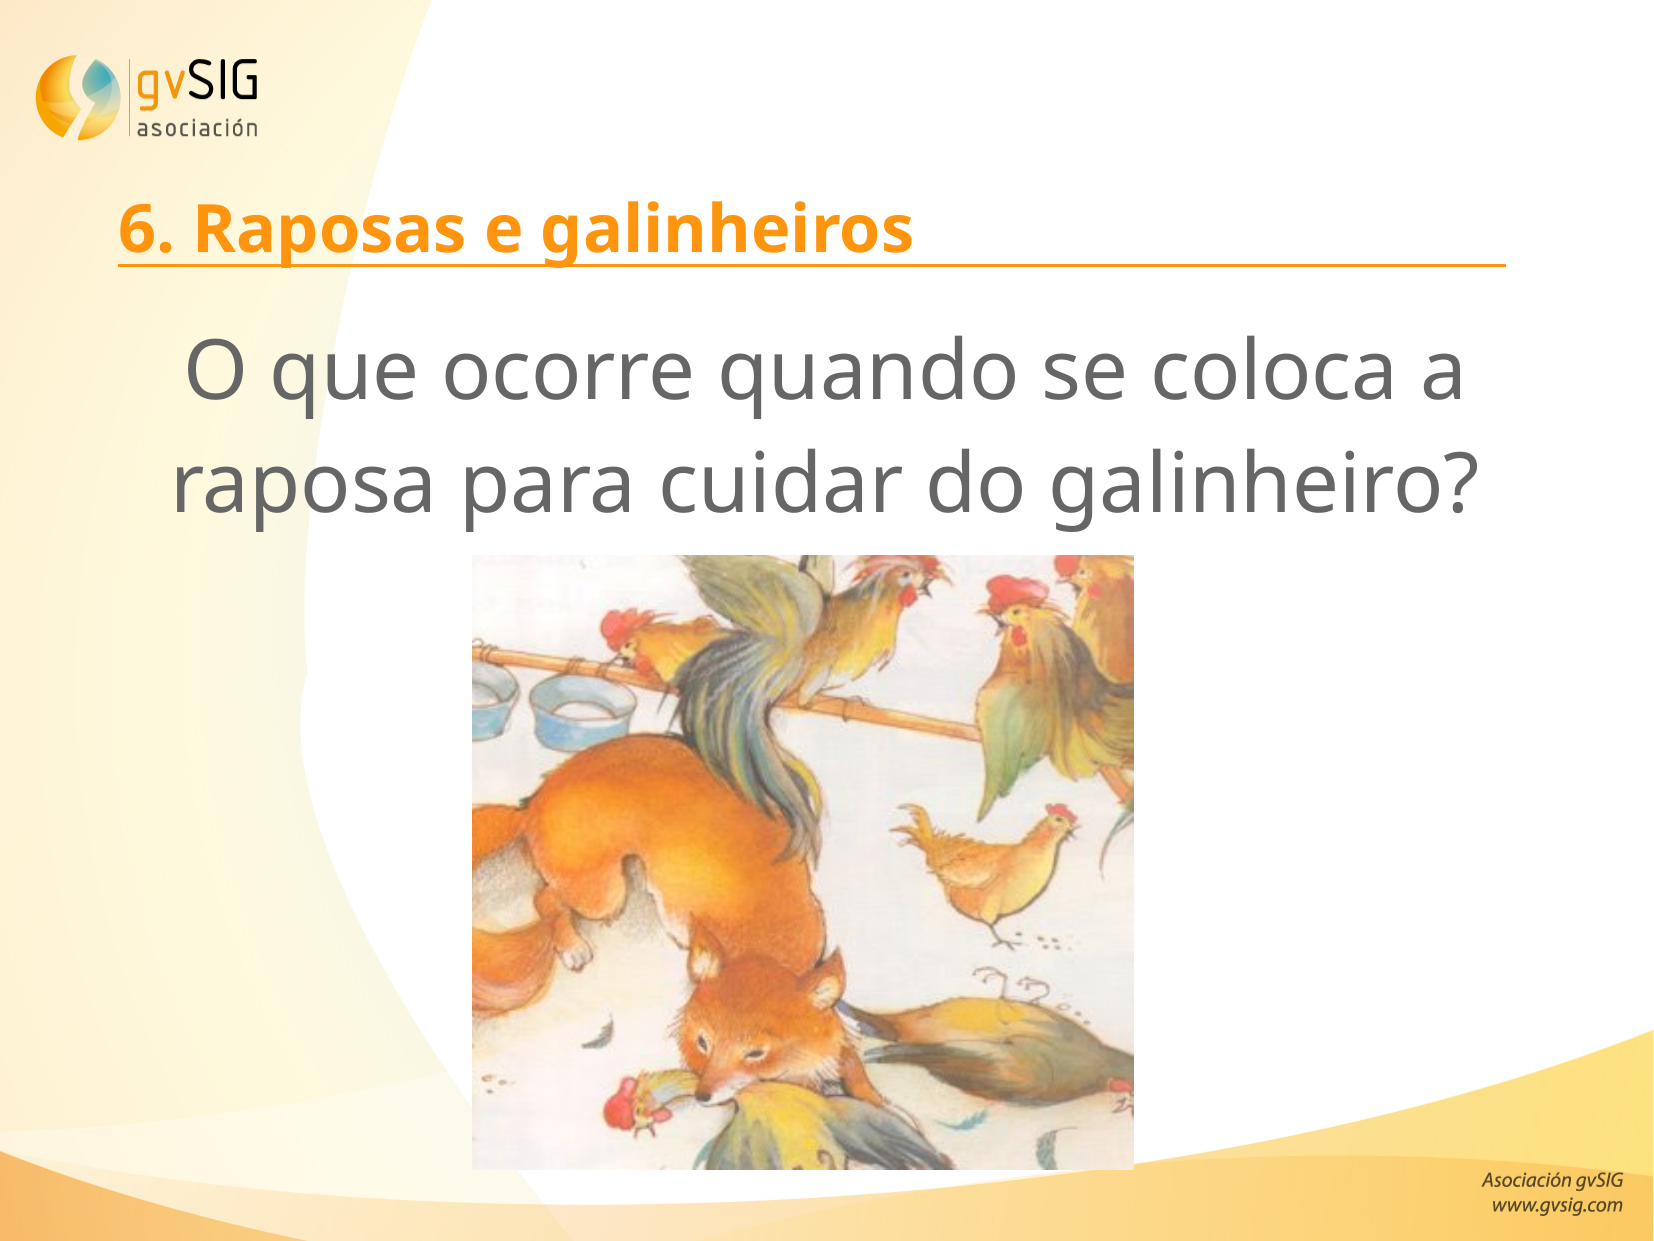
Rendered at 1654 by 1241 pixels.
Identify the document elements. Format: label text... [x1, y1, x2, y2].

list O que ocorre quando se coloca a raposa para cuidar do galinheiro? [82, 289, 1569, 1106]
title 6. Raposas e galinheiros [118, 177, 1607, 276]
picture [0, 0, 1654, 1241]
